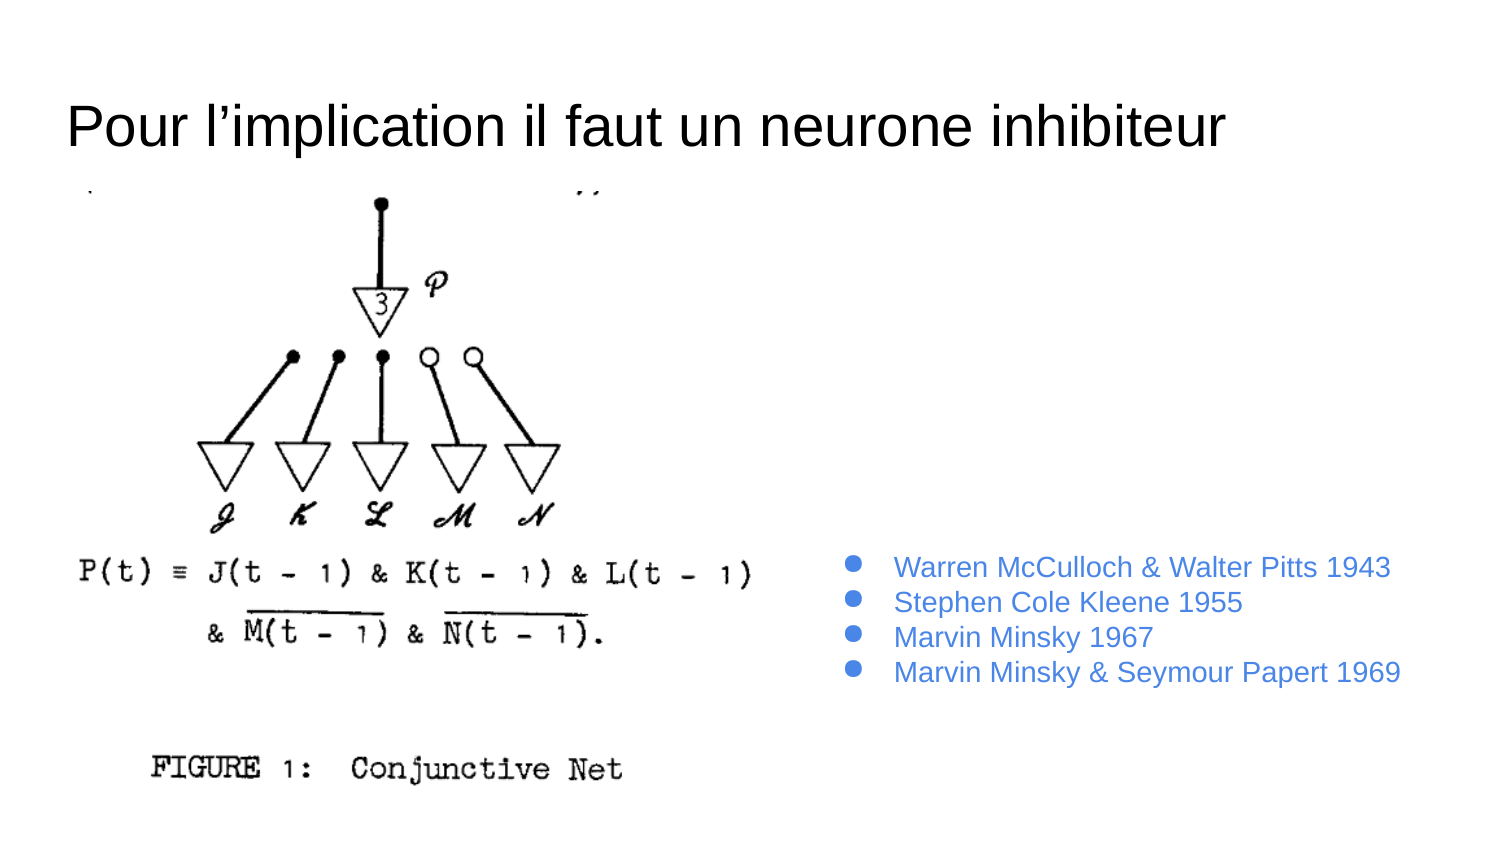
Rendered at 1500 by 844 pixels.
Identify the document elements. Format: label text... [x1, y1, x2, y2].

title Pour l’implication il faut un neurone inhibiteur [51, 72, 1449, 167]
text_box Warren McCulloch & Walter Pitts 1943 Stephen Cole Kleene 1955 Marvin Minsky 1967 Marvin Minsky & Seymour Papert 1969 [803, 533, 1463, 727]
picture [24, 191, 779, 805]
